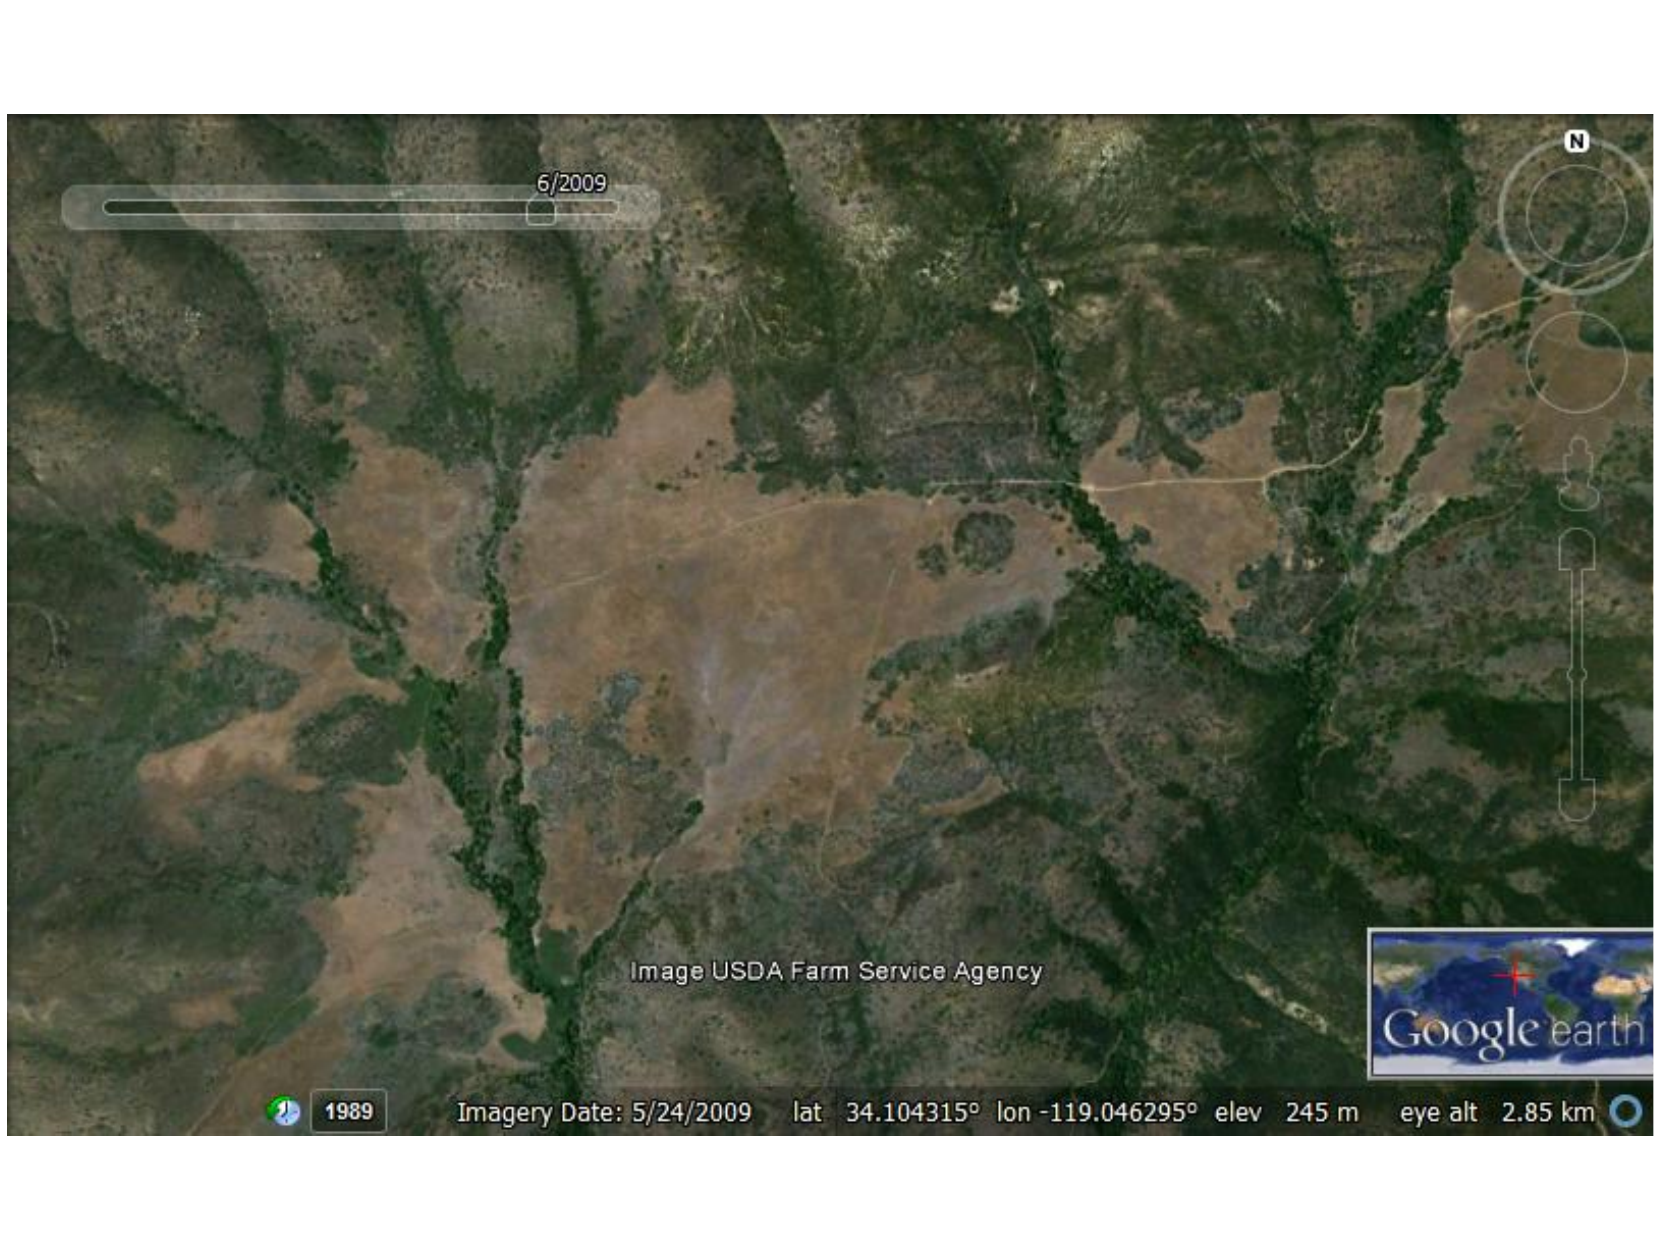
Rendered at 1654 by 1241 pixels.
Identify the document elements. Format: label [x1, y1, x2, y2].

picture [7, 114, 1654, 1136]
